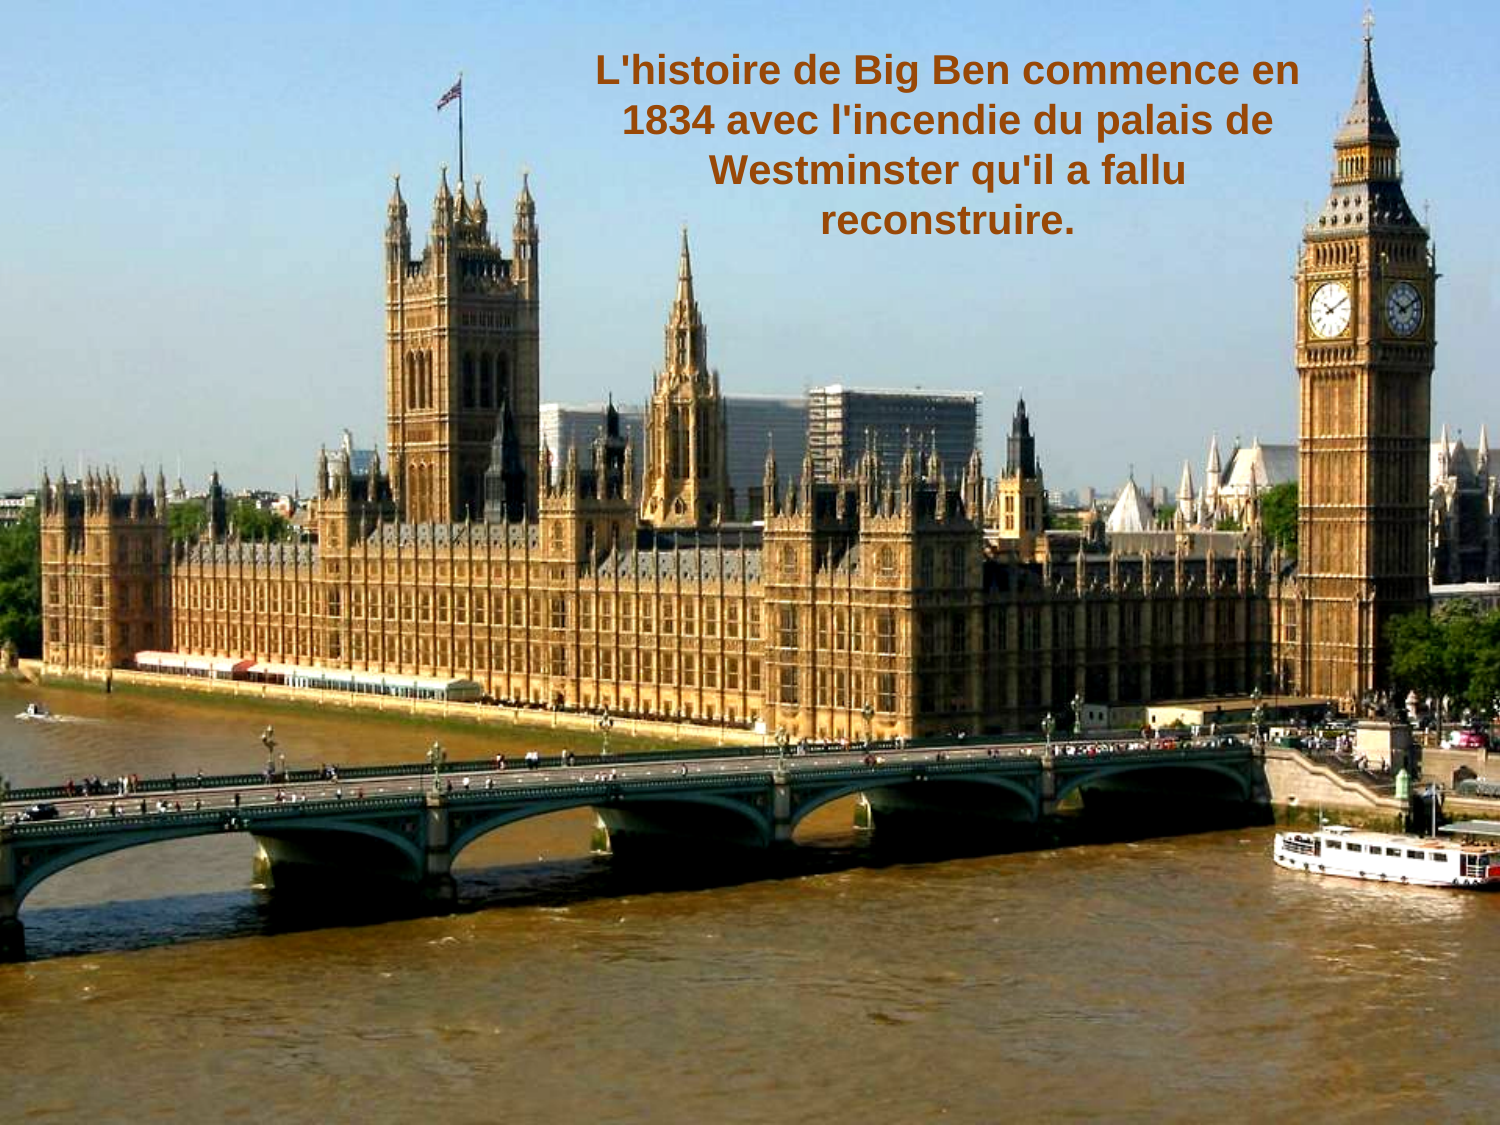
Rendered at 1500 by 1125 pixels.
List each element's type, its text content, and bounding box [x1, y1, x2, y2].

text_box L'histoire de Big Ben commence en 1834 avec l'incendie du palais de Westminster qu'il a fallu reconstruire. [572, 35, 1323, 251]
picture [0, 0, 1500, 1125]
